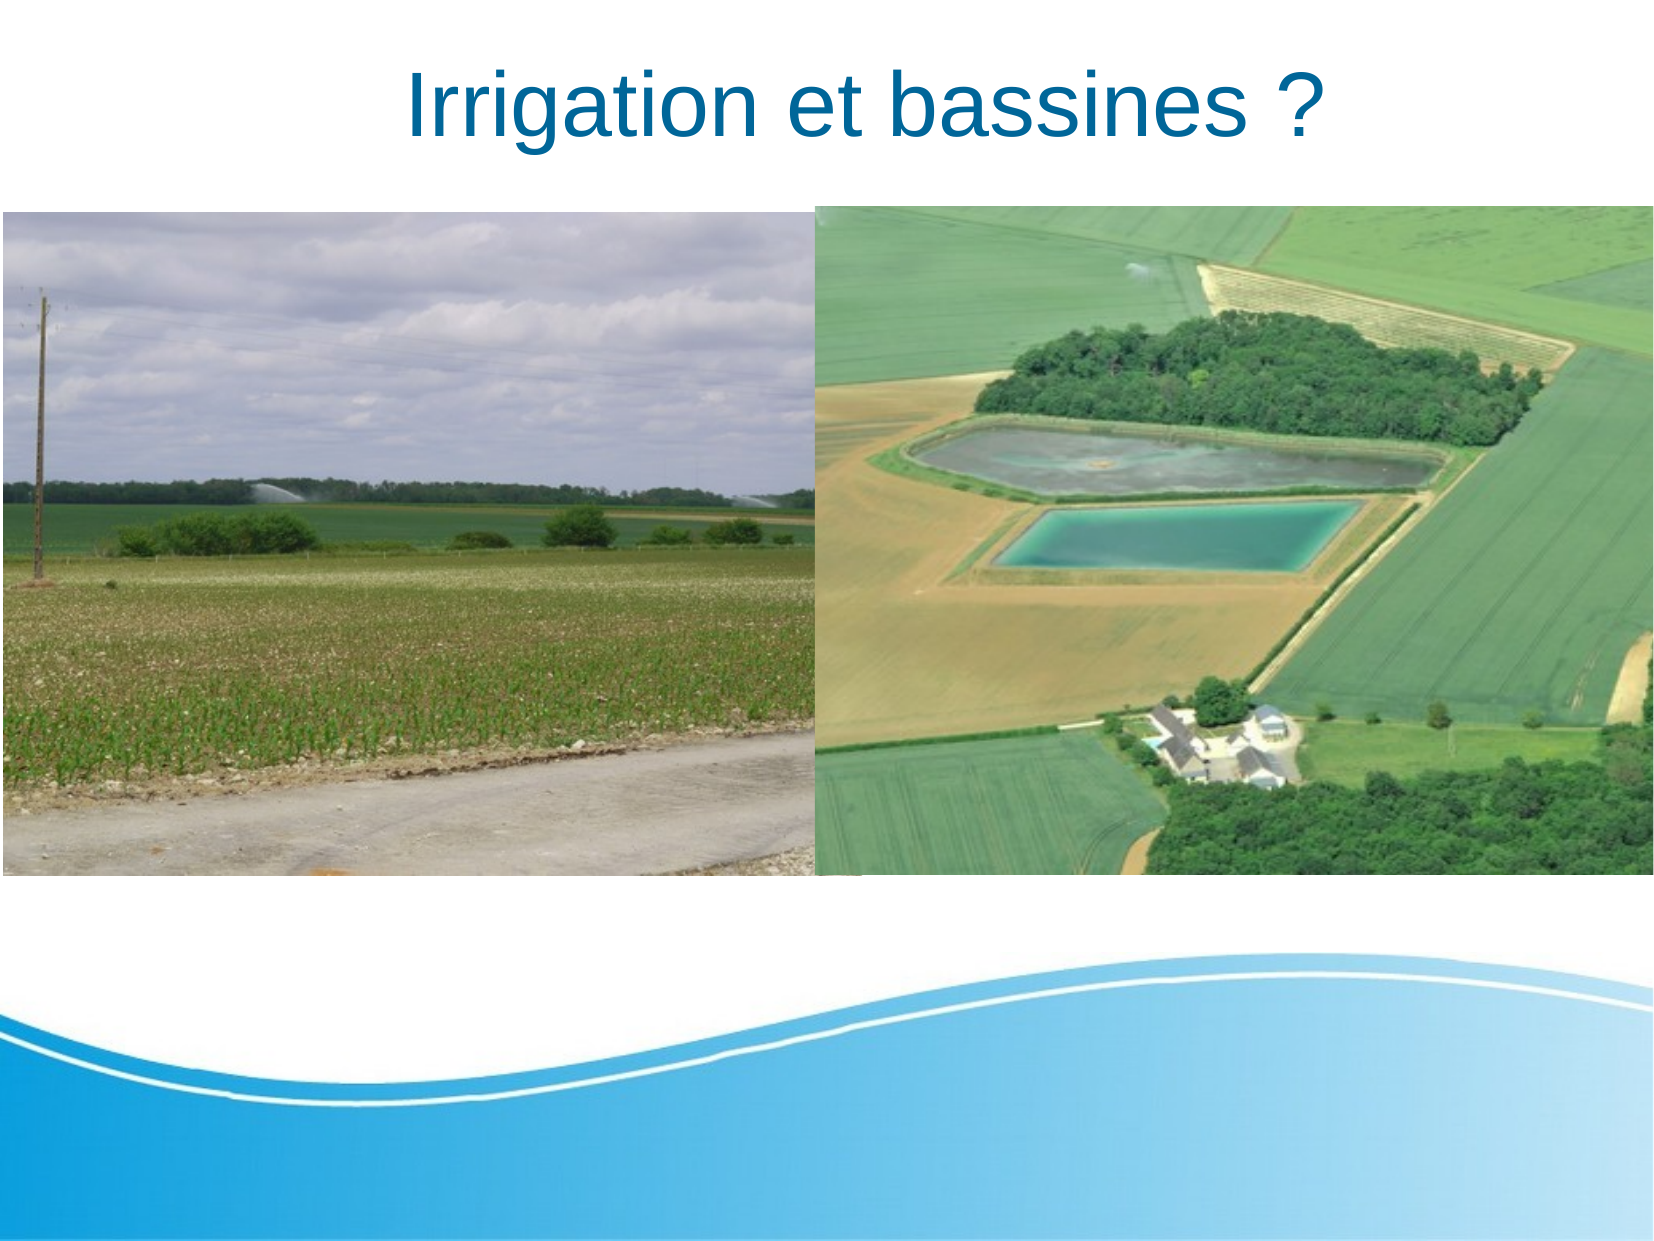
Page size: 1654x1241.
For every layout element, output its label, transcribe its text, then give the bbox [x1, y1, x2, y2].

picture [3, 206, 1654, 876]
picture [0, 952, 1654, 1241]
title Irrigation et bassines ? [328, 53, 1404, 212]
